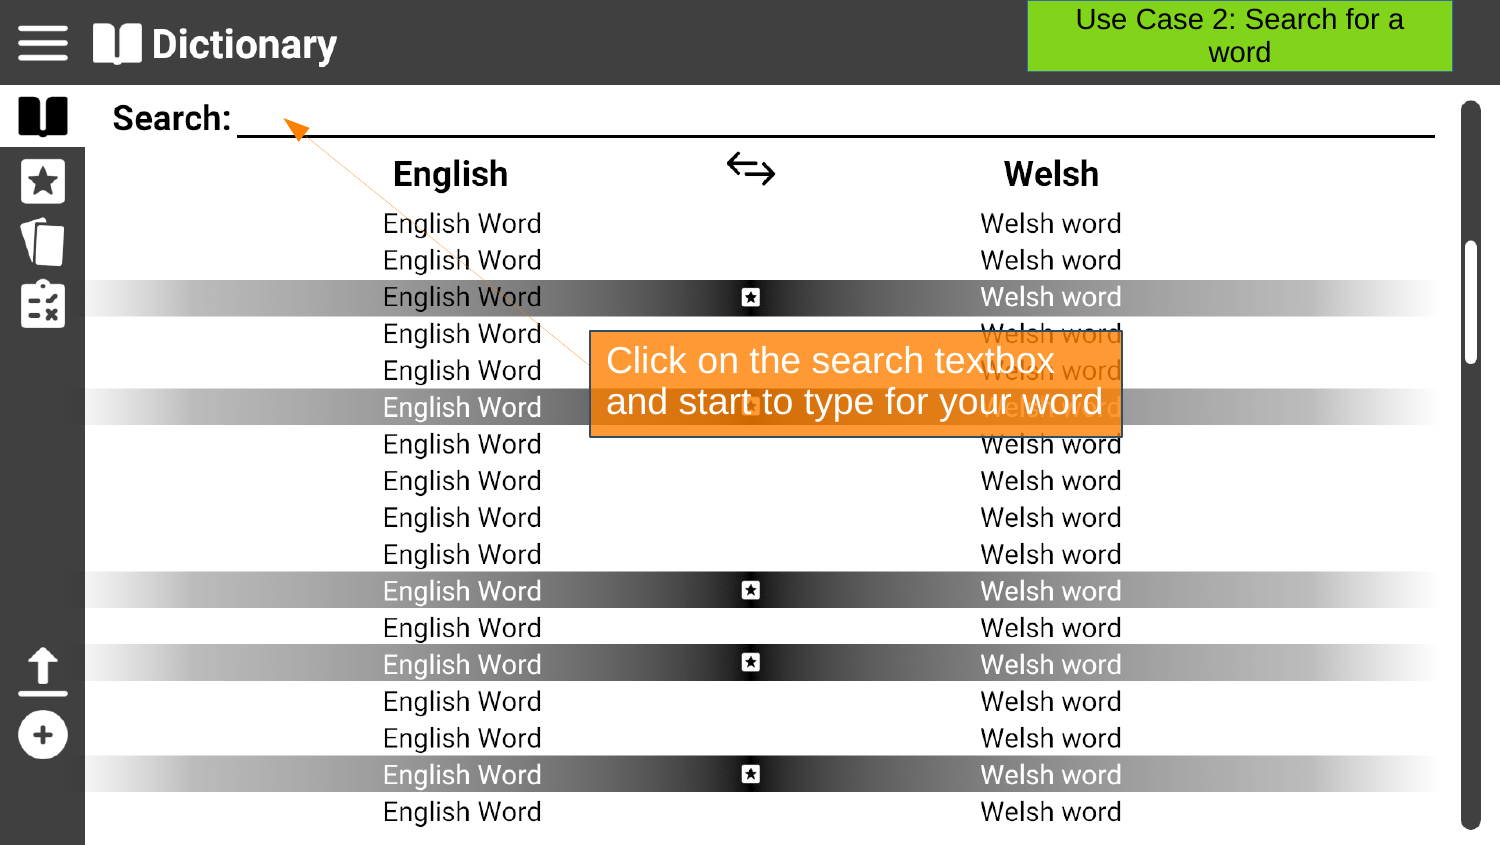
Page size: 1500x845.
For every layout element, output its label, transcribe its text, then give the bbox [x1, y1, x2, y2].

text_box Use Case 2: Search for a word [1027, 0, 1453, 72]
picture [0, 0, 1500, 845]
text_box Click on the search textbox and start to type for your word [590, 330, 1123, 438]
